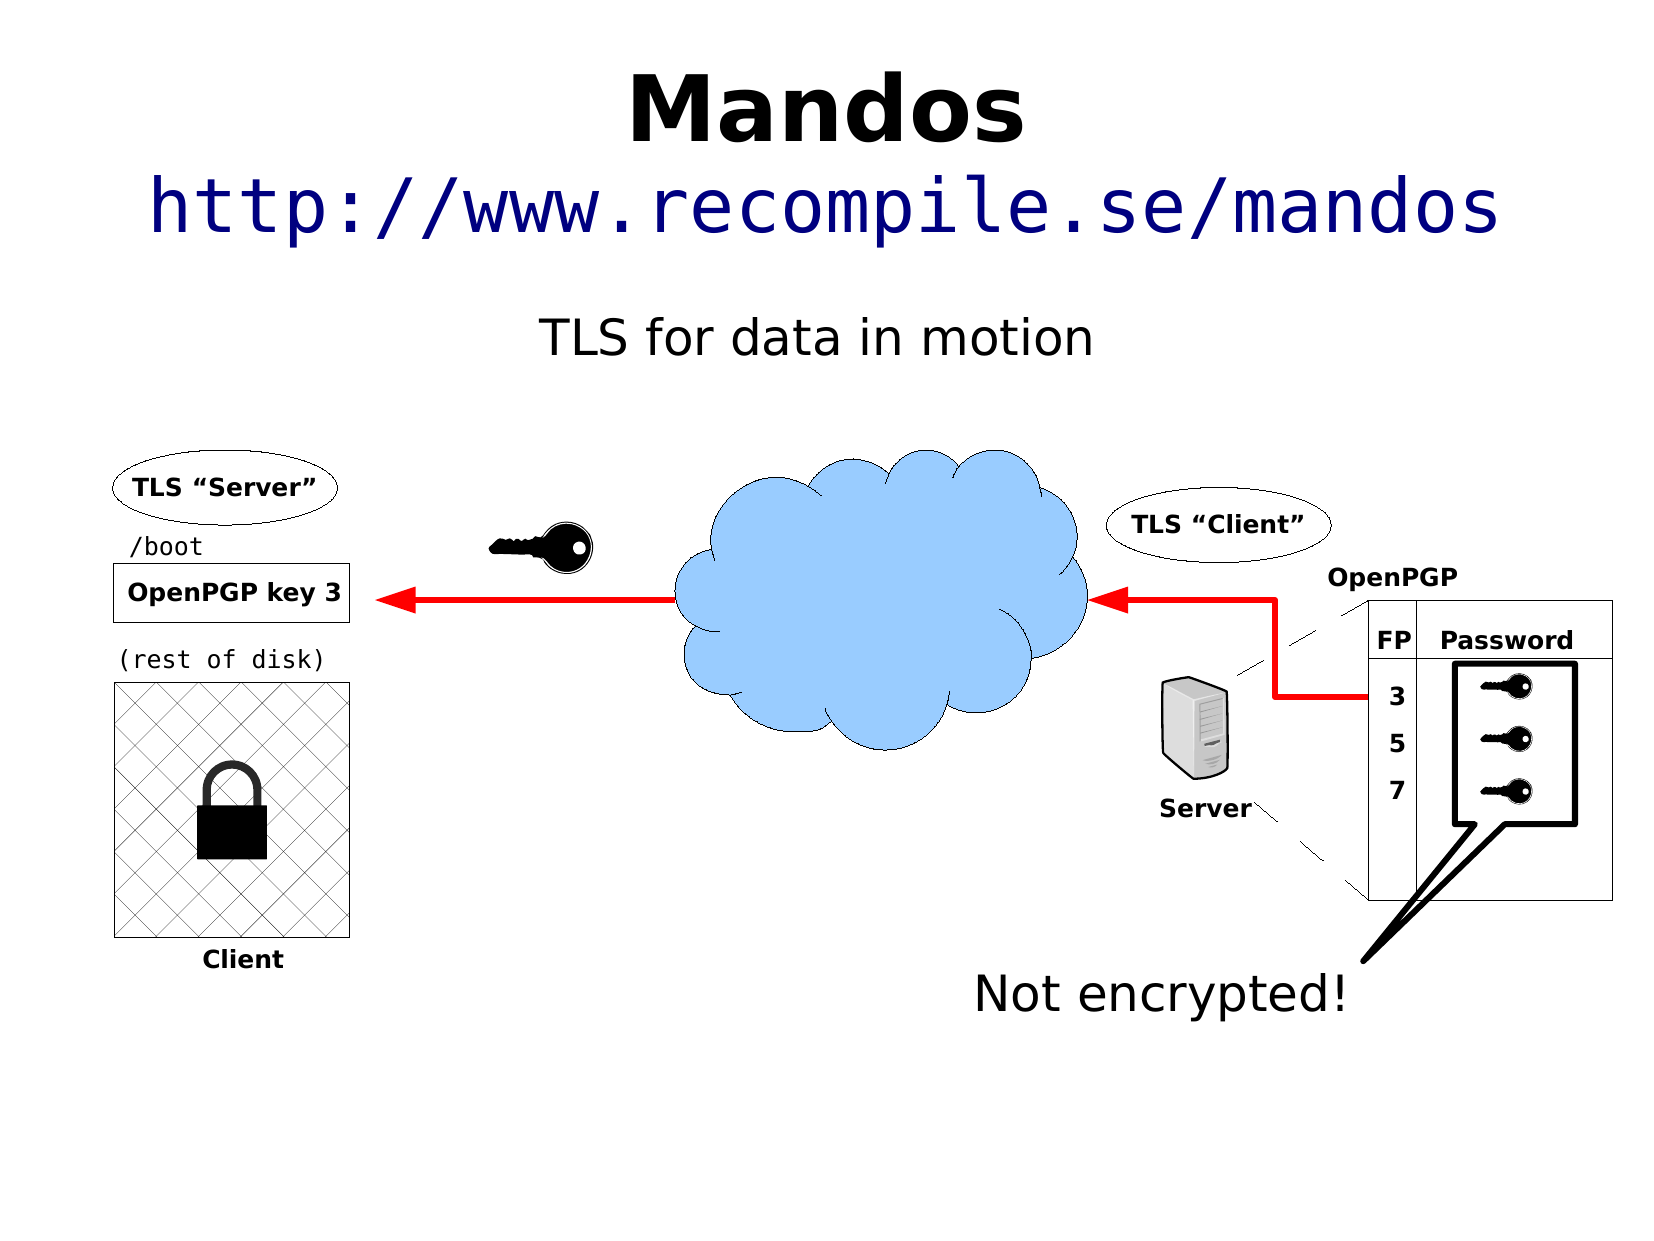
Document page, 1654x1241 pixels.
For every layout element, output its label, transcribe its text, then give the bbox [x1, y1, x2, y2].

picture [453, 502, 638, 597]
text_box Password [1425, 618, 1605, 663]
picture [1462, 716, 1555, 766]
text_box (rest of disk) [101, 637, 376, 696]
text_box 3 [1374, 675, 1439, 720]
text_box [1369, 663, 1467, 900]
text_box [1418, 667, 1571, 900]
text_box Client [187, 937, 300, 982]
text_box OpenPGP key 3 [112, 570, 376, 615]
text_box 7 [1374, 768, 1439, 813]
picture [170, 748, 294, 872]
text_box FP [1361, 618, 1425, 663]
text_box Server [1144, 786, 1360, 831]
text_box [674, 450, 1088, 751]
text_box /boot [114, 525, 294, 570]
picture [1462, 667, 1555, 713]
text_box [113, 615, 350, 623]
picture [1462, 768, 1555, 818]
text_box 5 [1374, 721, 1439, 766]
text_box TLS “Server” [112, 450, 338, 526]
text_box TLS for data in motion [525, 301, 1111, 376]
picture [1142, 657, 1247, 806]
text_box [1369, 600, 1613, 900]
text_box Not encrypted! [958, 957, 1366, 1031]
text_box OpenPGP [1312, 555, 1501, 601]
text_box [114, 696, 350, 938]
text_box [294, 563, 350, 570]
text_box TLS “Client” [1106, 487, 1332, 563]
title Mandos http://www.recompile.se/mandos [82, 49, 1571, 257]
